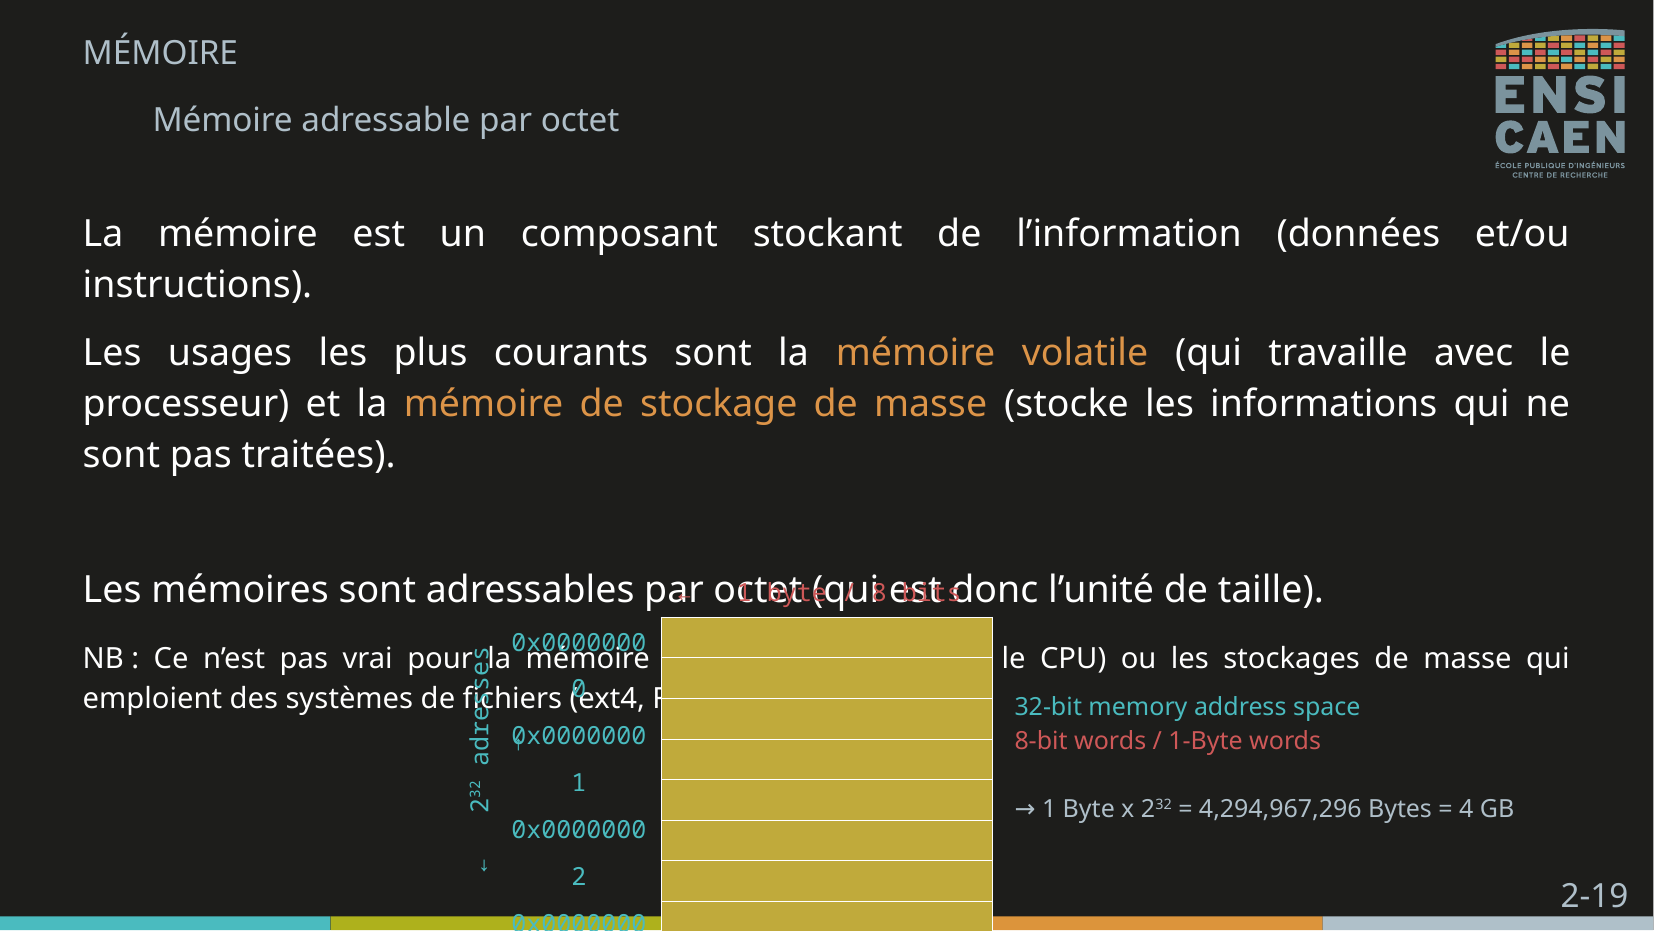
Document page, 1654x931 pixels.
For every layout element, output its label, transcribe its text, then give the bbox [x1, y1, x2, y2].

text_box ← 1 byte / 8 bits → [660, 566, 993, 607]
text_box 32-bit memory address space 8-bit words / 1-Byte words → 1 Byte x 232 = 4,294,967,296 Bytes = 4 GB [999, 681, 1591, 809]
table_header [662, 618, 992, 657]
title MÉMOIRE Mémoire adressable par octet [82, 0, 1467, 148]
table_cell [662, 740, 992, 779]
text_box 0x00000000 0x00000001 0x00000002 0x00000003 … 0xFFFFFFFD 0xFFFFFFFE 0xFFFFFFFF [496, 603, 662, 902]
table_cell [662, 821, 992, 860]
text_box ← 232 adresses → [454, 613, 495, 892]
table_cell [662, 861, 992, 901]
table_cell [662, 780, 992, 820]
table_cell [662, 902, 992, 931]
table_cell [662, 699, 992, 739]
table_cell [662, 658, 992, 698]
list La mémoire est un composant stockant de l’information (données et/ou instructions). Les usages les plus courants sont la mémoire volatile (qui travaille avec le processeur) et la mémoire de stockage de masse (stocke les informations qui ne sont pas traitées). Les mémoires sont adressables par octet (qui est donc l’unité de taille). NB : Ce n’est pas vrai pour la mémoire cache (construire dans le CPU) ou les stockages de masse qui emploient des systèmes de fichiers (ext4, FAT32, NTFS, …) [82, 206, 1571, 916]
